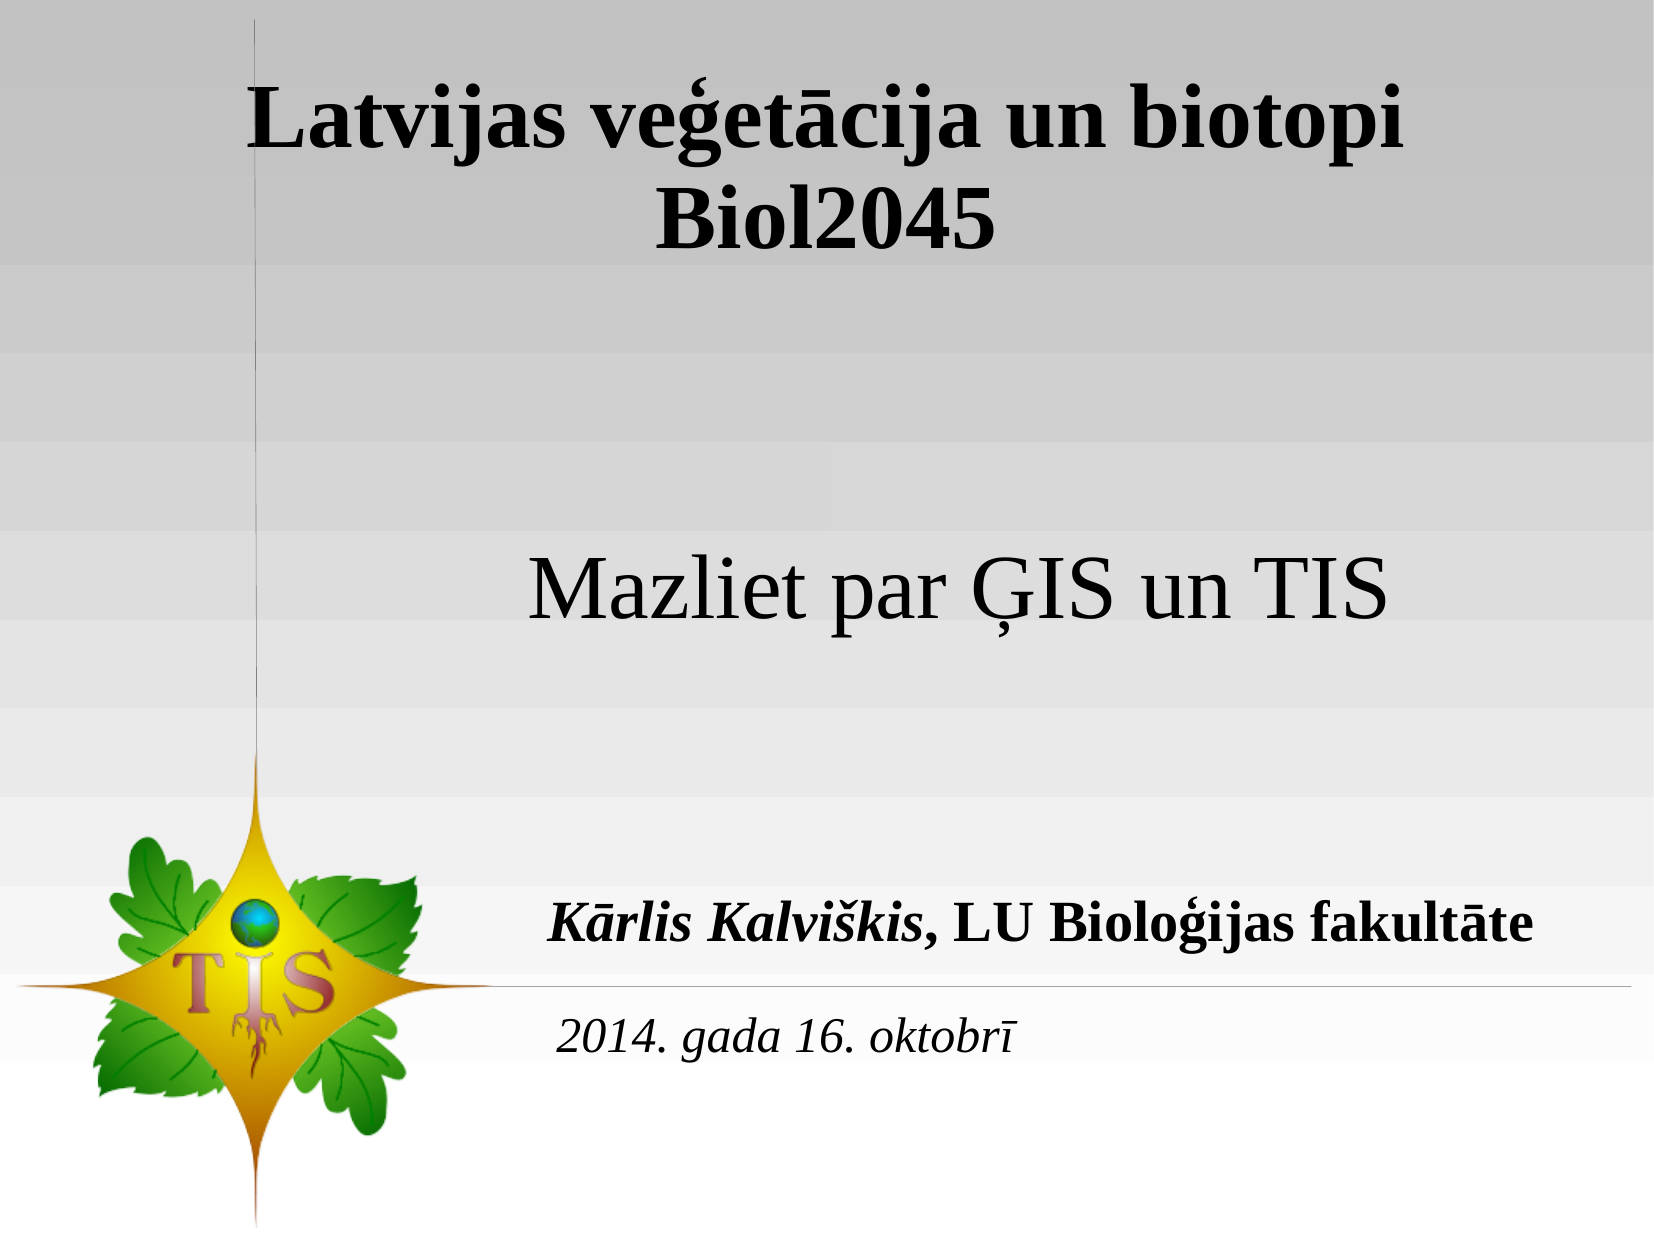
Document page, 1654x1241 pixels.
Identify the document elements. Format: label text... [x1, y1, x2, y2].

picture [0, 0, 1654, 1241]
text_box 2014. gada 16. oktobrī [556, 1007, 1059, 1063]
title Mazliet par ĢIS un TIS [295, 314, 1625, 861]
